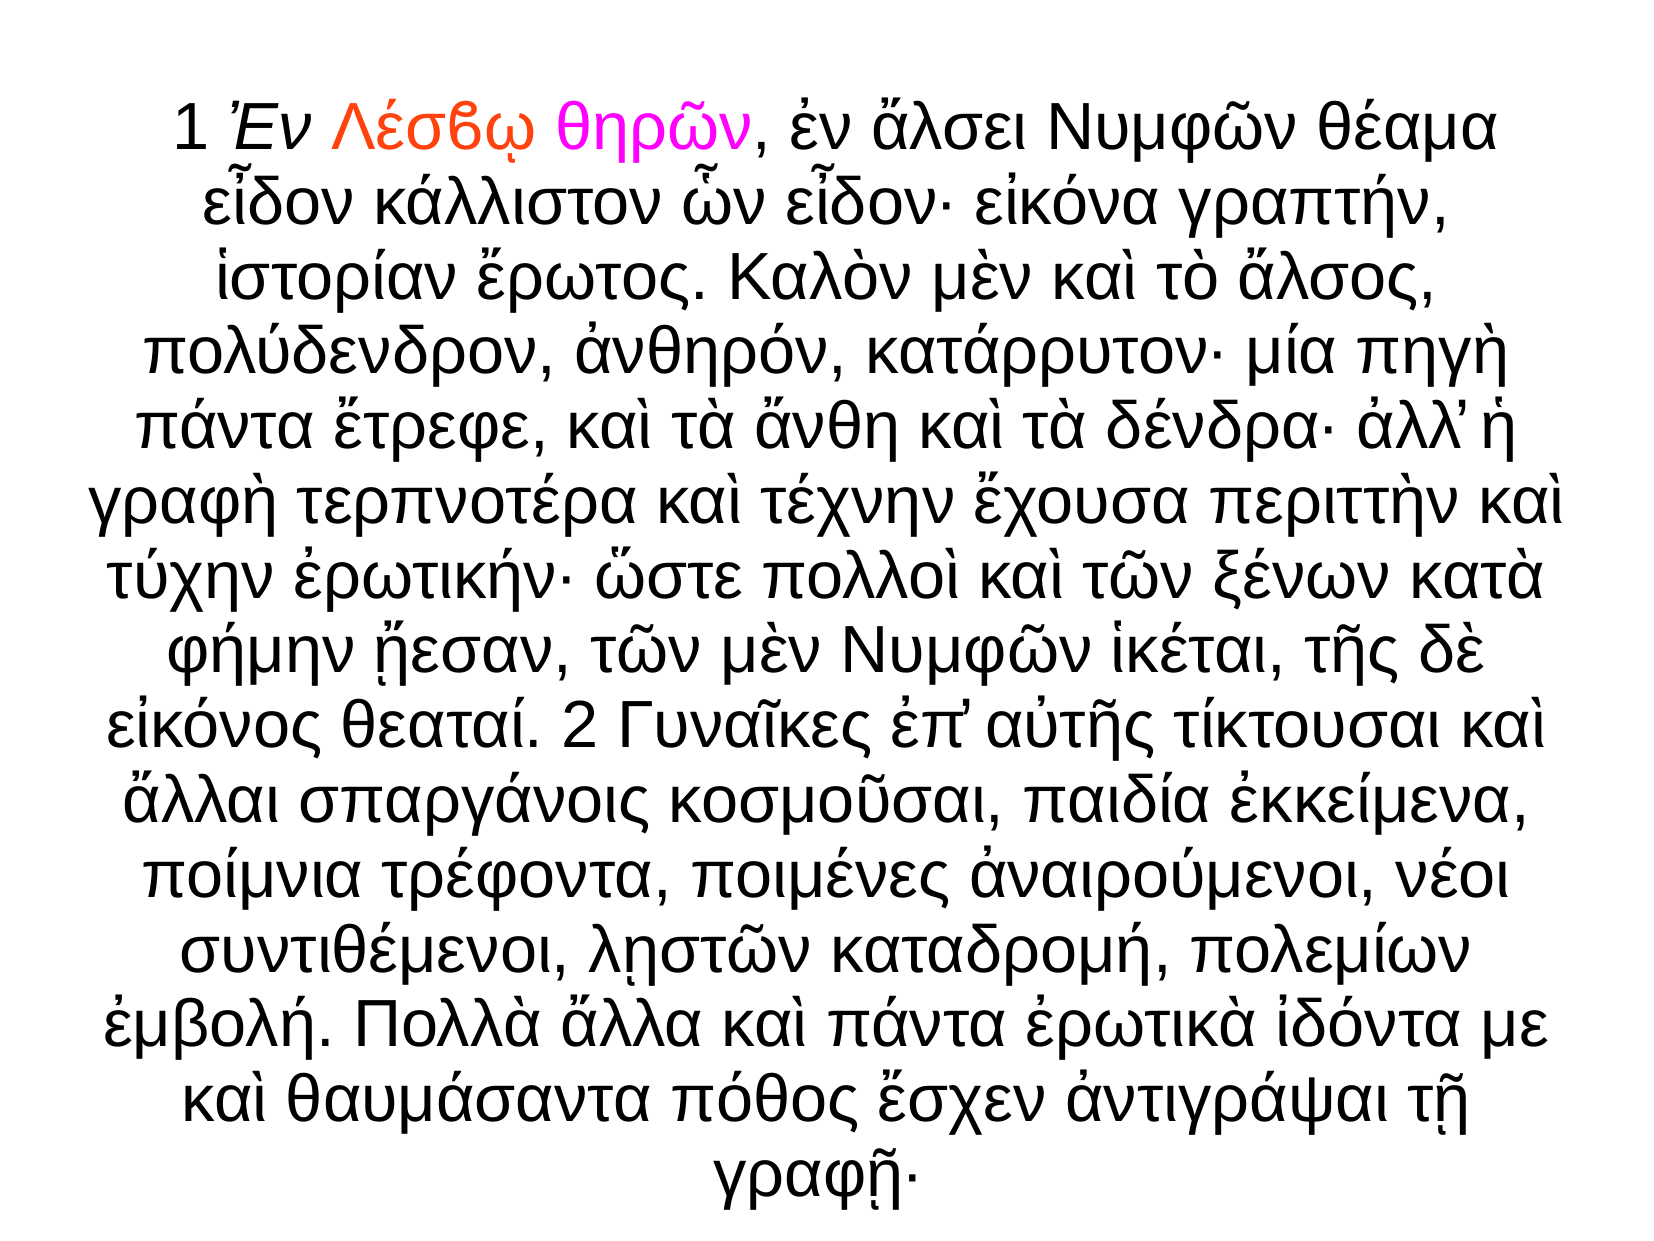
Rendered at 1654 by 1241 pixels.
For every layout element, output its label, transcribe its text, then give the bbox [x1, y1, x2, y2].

subtitle 1 Ἐν Λέσϐῳ θηρῶν, ἐν ἄλσει Νυμφῶν θέαμα εἶδον κάλλιστον ὧν εἶδον· εἰκόνα γραπτήν, ἱστορίαν ἔρωτος. Καλὸν μὲν καὶ τὸ ἄλσος, πολύδενδρον, ἀνθηρόν, κατάρρυτον· μία πηγὴ πάντα ἔτρεφε, καὶ τὰ ἄνθη καὶ τὰ δένδρα· ἀλλ̓ ἡ γραφὴ τερπνοτέρα καὶ τέχνην ἔχουσα περιττὴν καὶ τύχην ἐρωτικήν· ὥστε πολλοὶ καὶ τῶν ξένων κατὰ φήμην ᾔεσαν, τῶν μὲν Νυμφῶν ἱκέται, τῆς δὲ εἰκόνος θεαταί. 2 Γυναῖκες ἐπ̓ αὐτῆς τίκτουσαι καὶ ἄλλαι σπαργάνοις κοσμοῦσαι, παιδία ἐκκείμενα, ποίμνια τρέφοντα, ποιμένες ἀναιρούμενοι, νέοι συντιθέμενοι, λῃστῶν καταδρομή, πολεμίων ἐμβολή. Πολλὰ ἄλλα καὶ πάντα ἐρωτικὰ ἰδόντα με καὶ θαυμάσαντα πόθος ἔσχεν ἀντιγράψαι τῇ γραφῇ· [82, 89, 1571, 1211]
